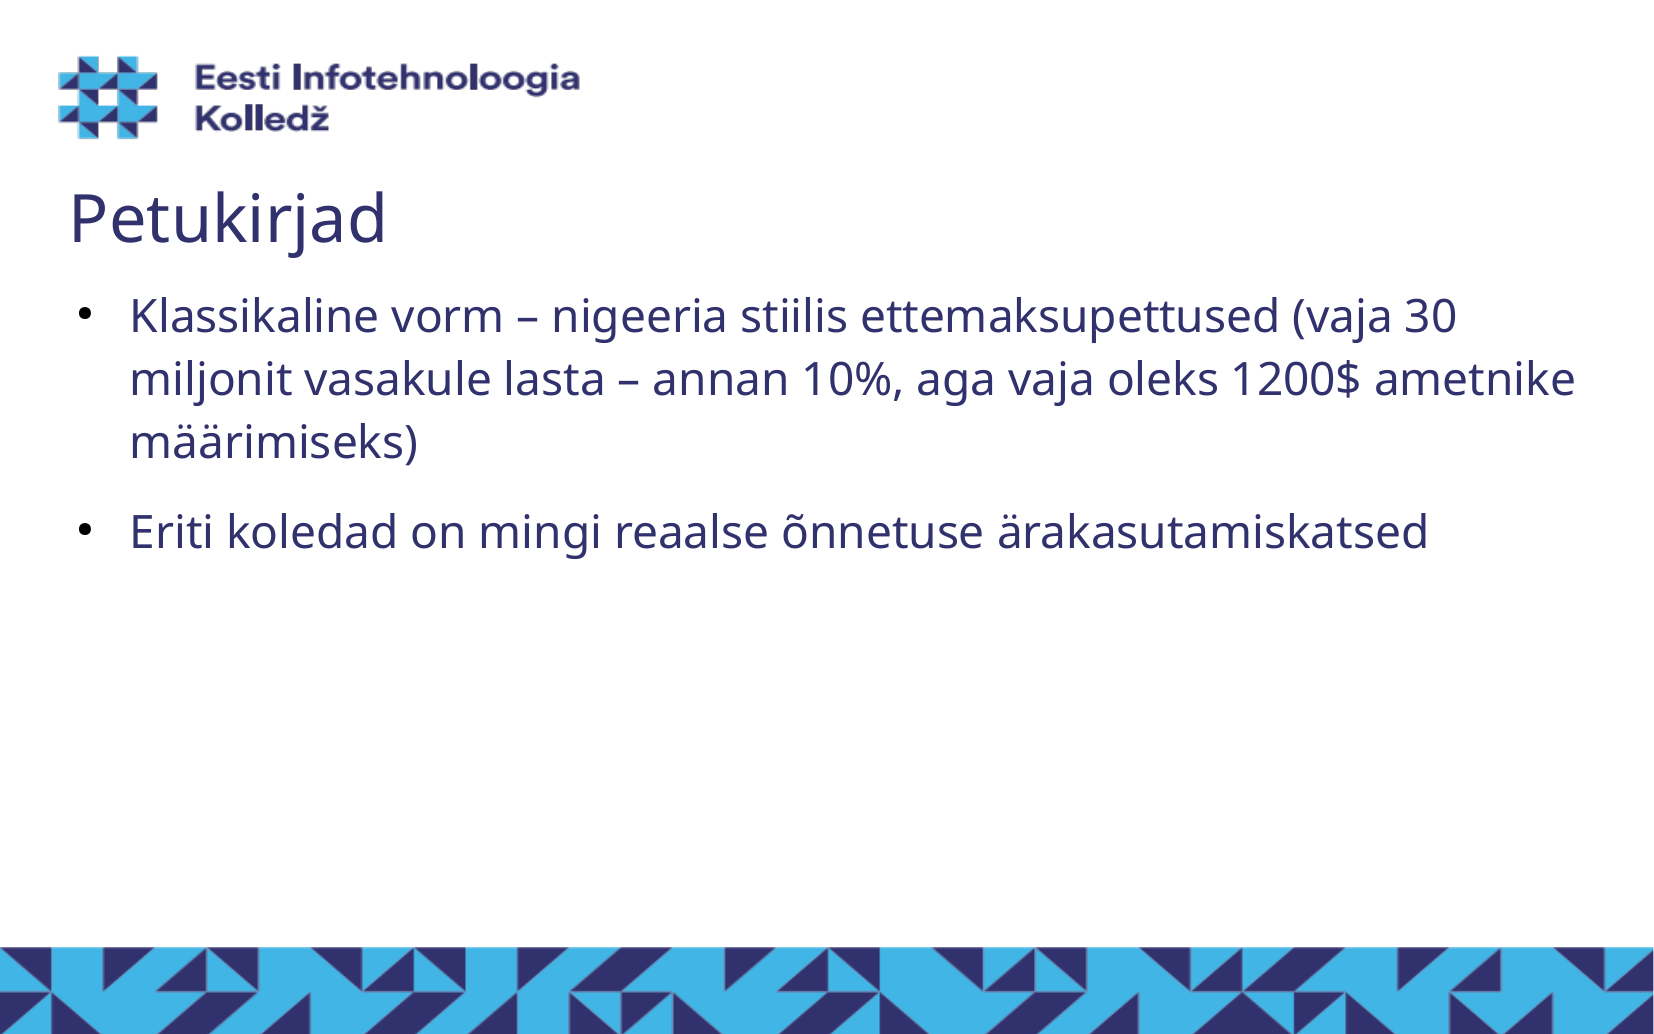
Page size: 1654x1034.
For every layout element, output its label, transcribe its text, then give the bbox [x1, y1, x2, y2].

title Petukirjad [68, 147, 1536, 283]
list Klassikaline vorm – nigeeria stiilis ettemaksupettused (vaja 30 miljonit vasakule lasta – annan 10%, aga vaja oleks 1200$ ametnike määrimiseks) Eriti koledad on mingi reaalse õnnetuse ärakasutamiskatsed [59, 283, 1595, 936]
